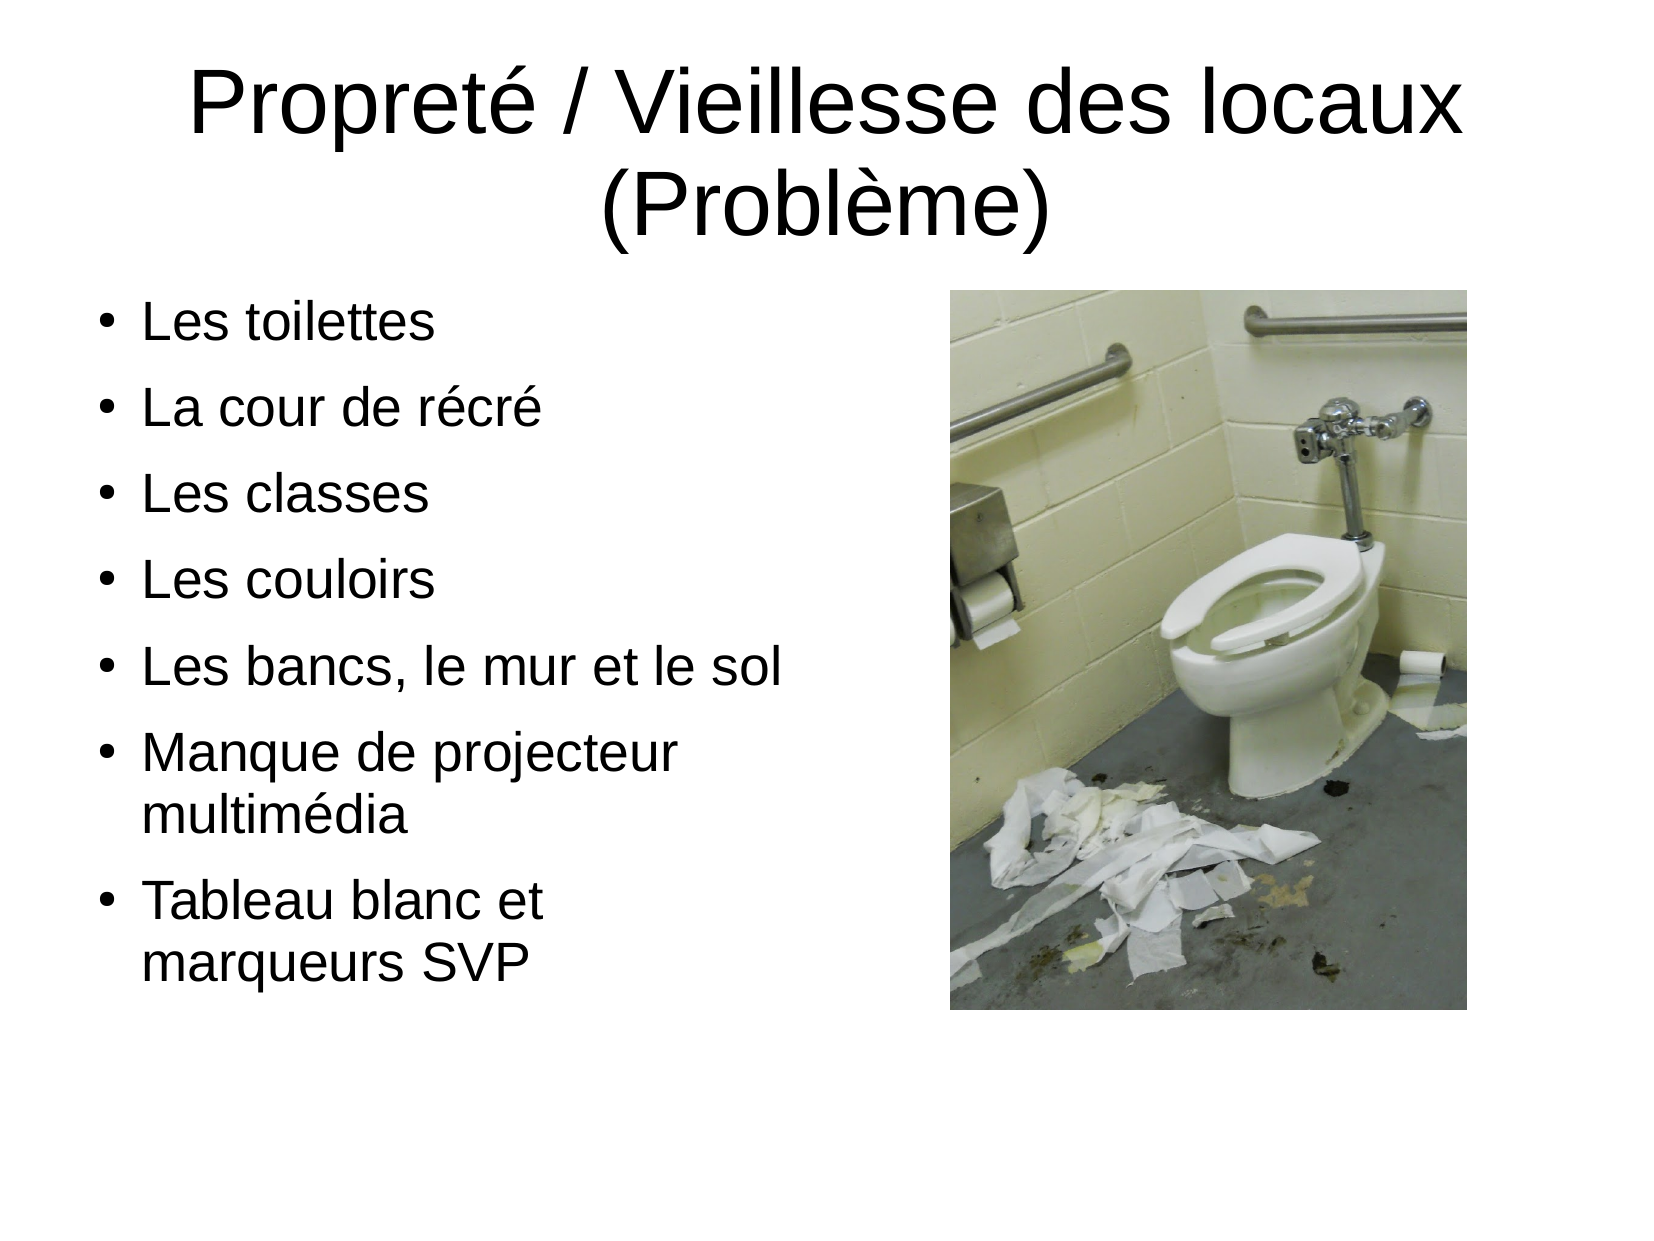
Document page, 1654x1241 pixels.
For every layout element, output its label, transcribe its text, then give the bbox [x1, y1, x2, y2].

list Les toilettes La cour de récré Les classes Les couloirs Les bancs, le mur et le sol Manque de projecteur multimédia Tableau blanc et marqueurs SVP [82, 290, 809, 1010]
picture [950, 290, 1467, 1010]
title Propreté / Vieillesse des locaux (Problème) [82, 49, 1571, 257]
